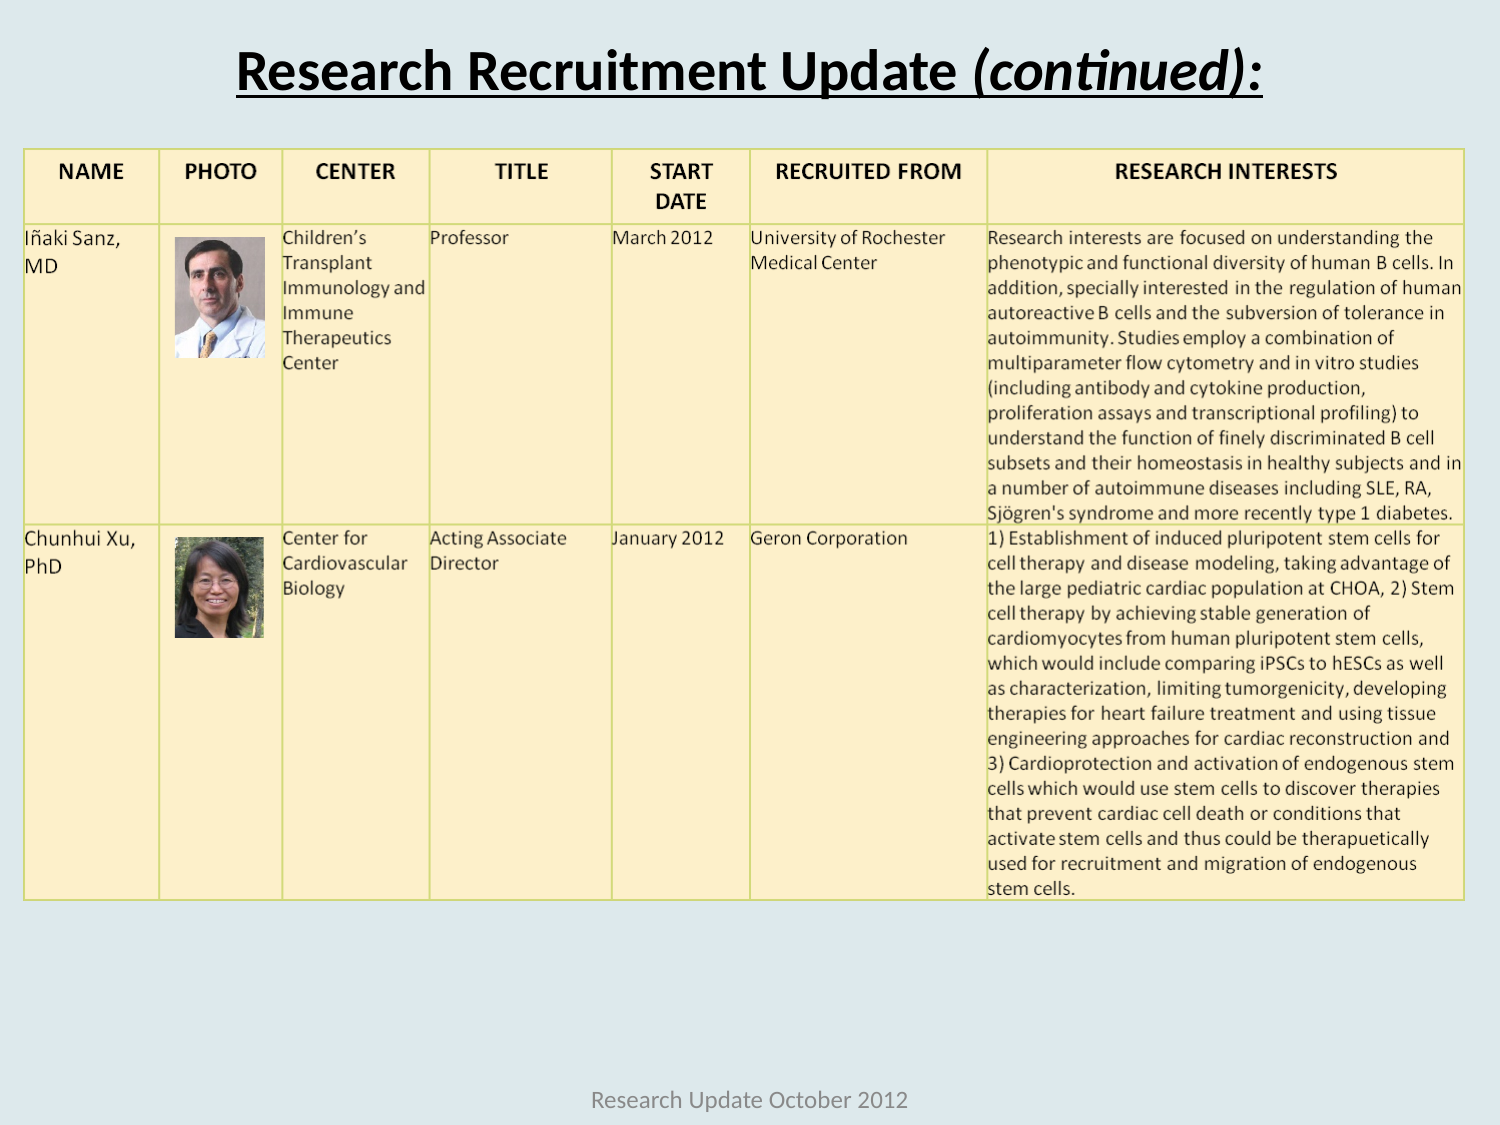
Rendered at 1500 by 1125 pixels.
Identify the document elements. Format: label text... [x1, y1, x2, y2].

text_box Research Recruitment Update (continued): [50, 24, 1463, 113]
text_box Research Update October 2012 [512, 1072, 988, 1125]
picture [12, 138, 1476, 912]
